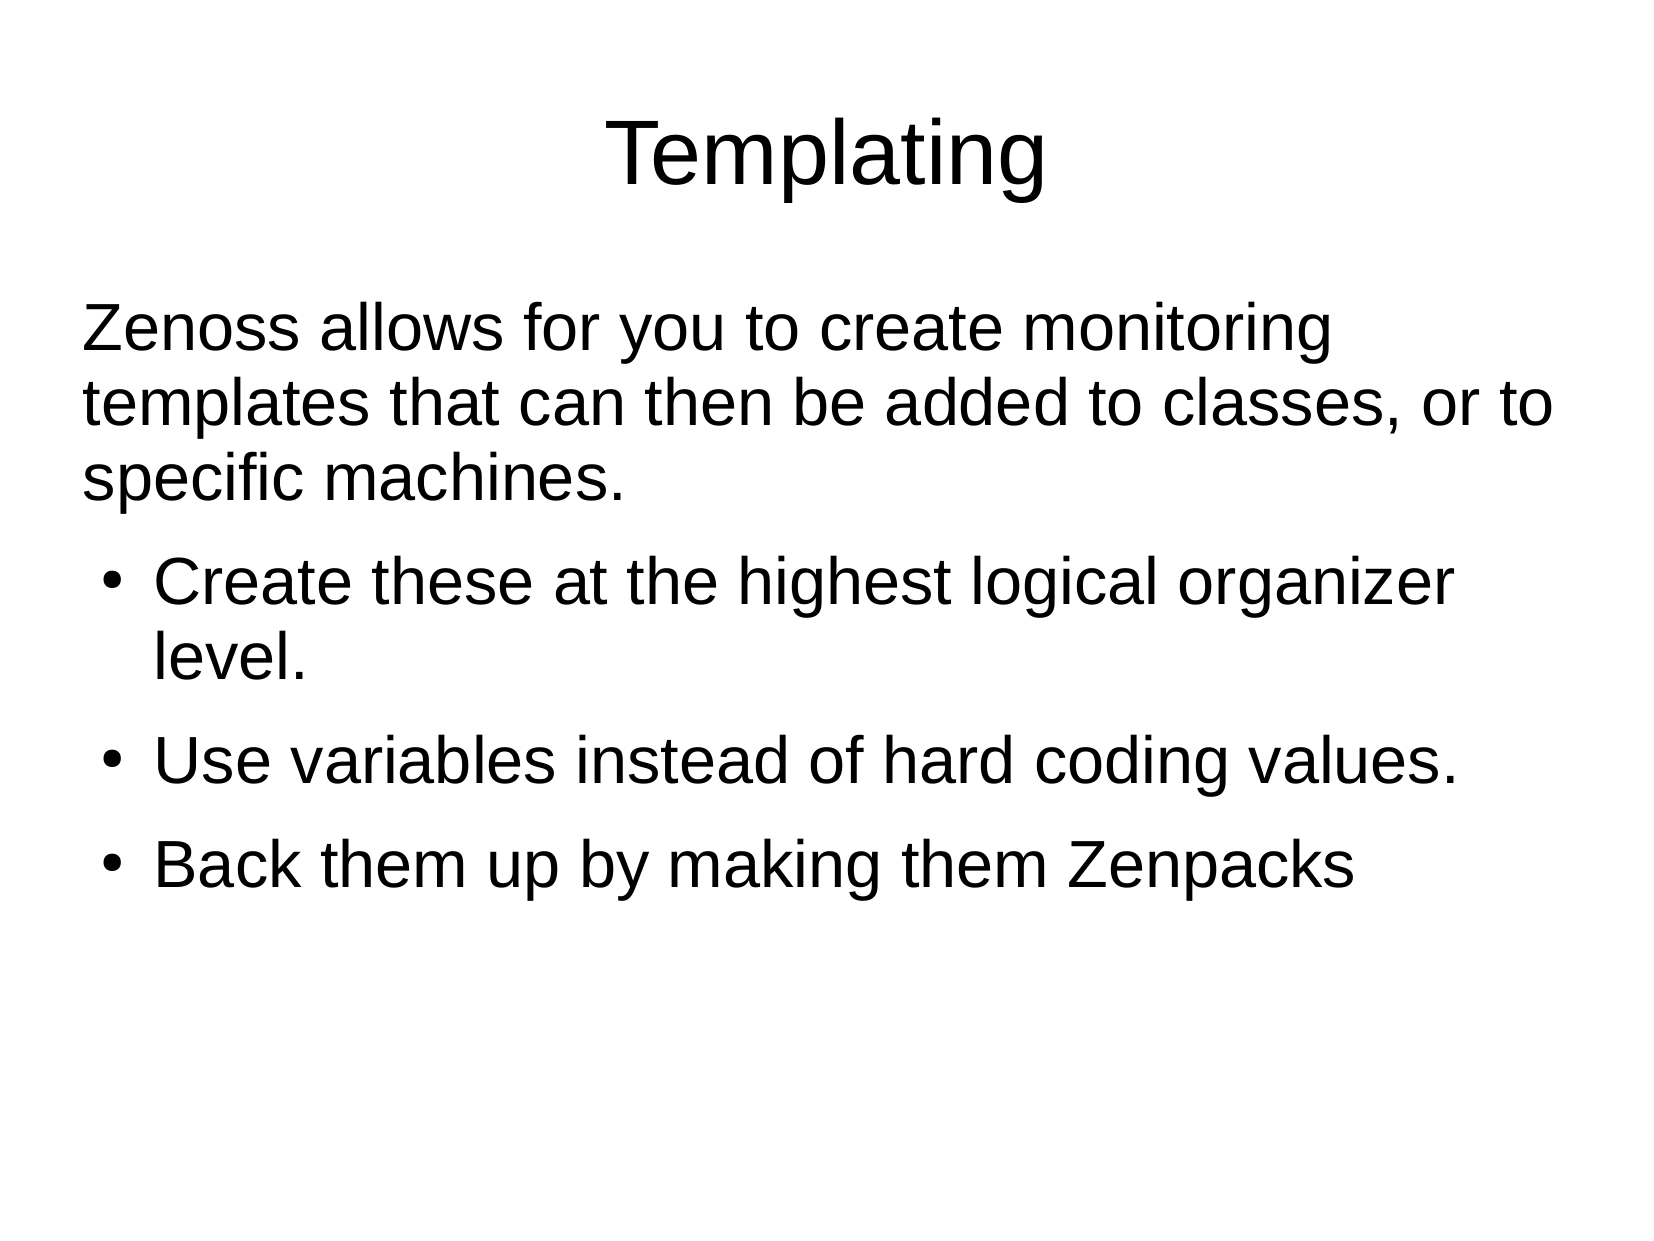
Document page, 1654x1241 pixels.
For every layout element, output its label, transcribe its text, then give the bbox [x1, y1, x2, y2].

list Zenoss allows for you to create monitoring templates that can then be added to classes, or to specific machines. Create these at the highest logical organizer level. Use variables instead of hard coding values. Back them up by making them Zenpacks [82, 290, 1571, 1109]
title Templating [82, 49, 1571, 257]
